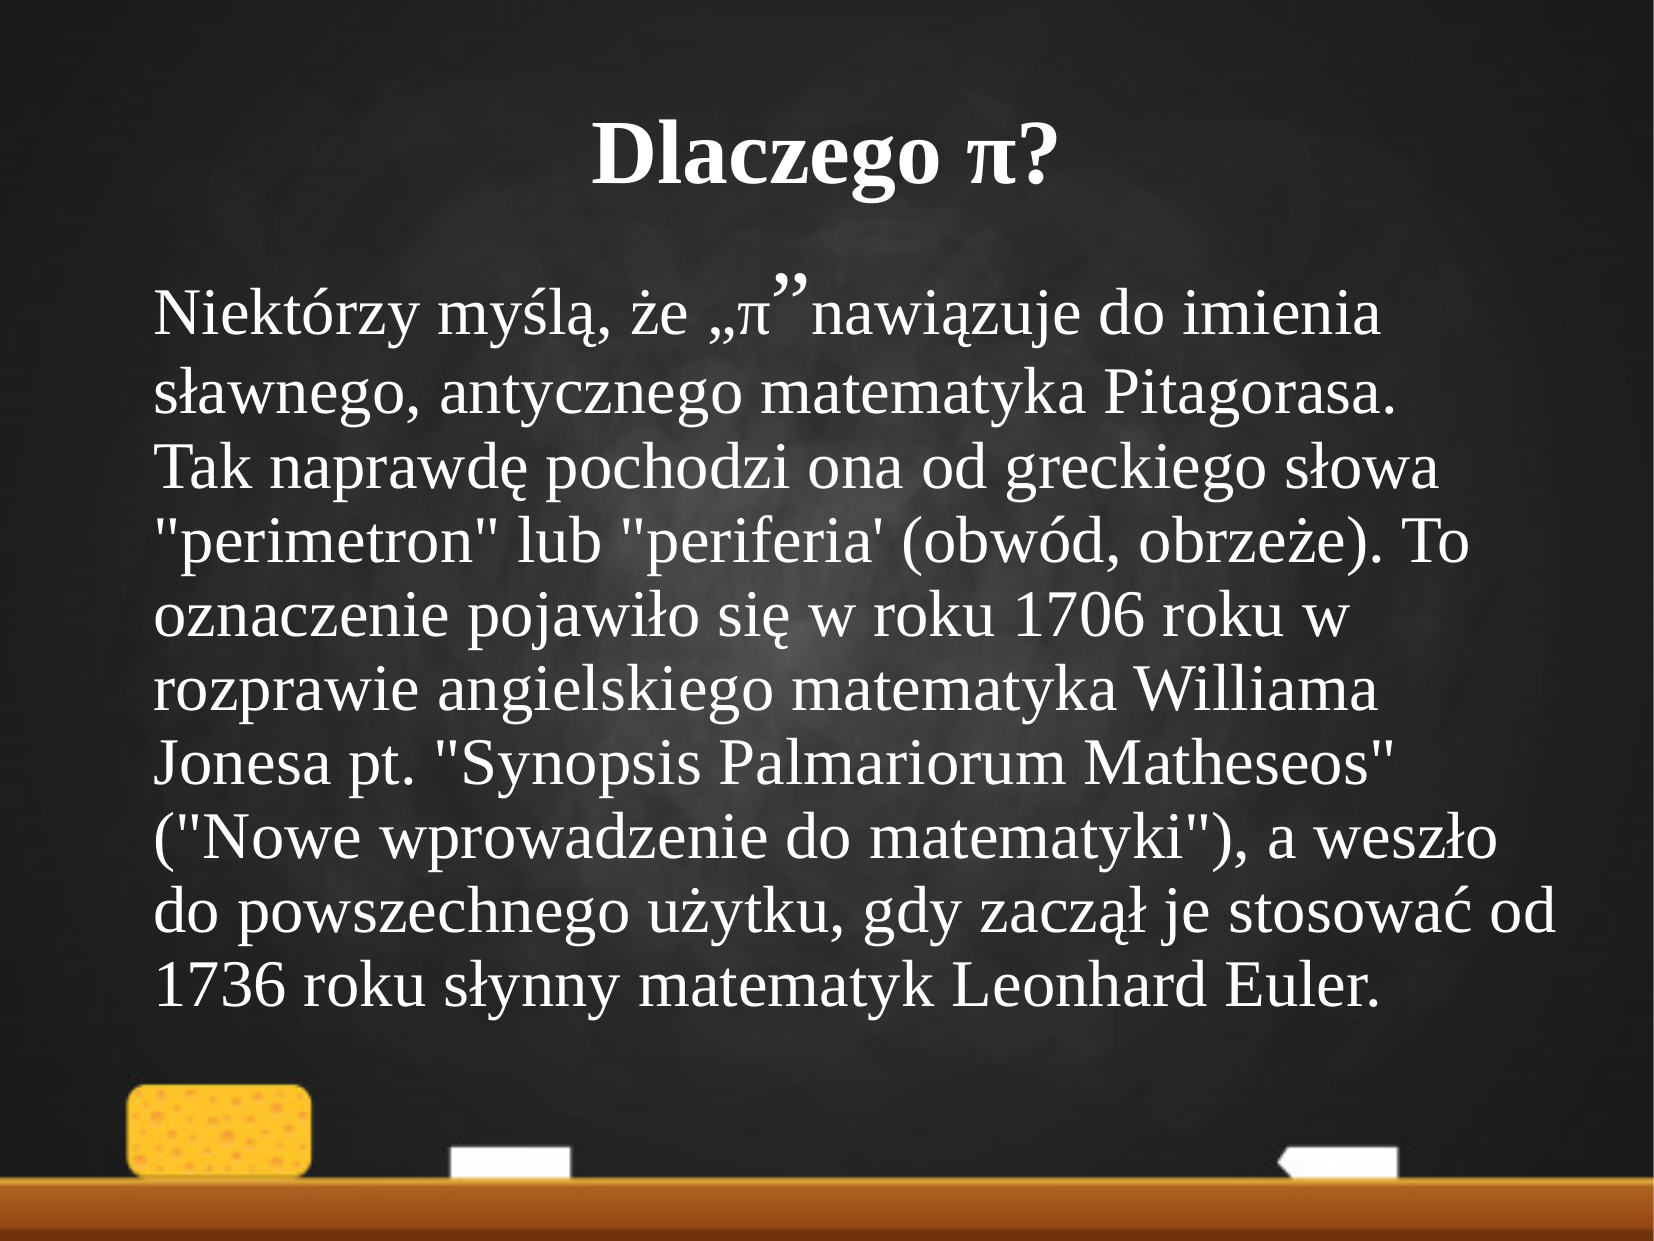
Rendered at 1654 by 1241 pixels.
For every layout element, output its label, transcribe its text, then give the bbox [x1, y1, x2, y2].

picture [0, 0, 1654, 1241]
title Dlaczego π? [82, 49, 1571, 252]
list Niektórzy myślą, że „π”nawiązuje do imienia sławnego, antycznego matematyka Pitagorasa. Tak naprawdę pochodzi ona od greckiego słowa "perimetron" lub "periferia' (obwód, obrzeże). To oznaczenie pojawiło się w roku 1706 roku w rozprawie angielskiego matematyka Williama Jonesa pt. "Synopsis Palmariorum Matheseos" ("Nowe wprowadzenie do matematyki"), a weszło do powszechnego użytku, gdy zaczął je stosować od 1736 roku słynny matematyk Leonhard Euler. [82, 252, 1571, 1126]
